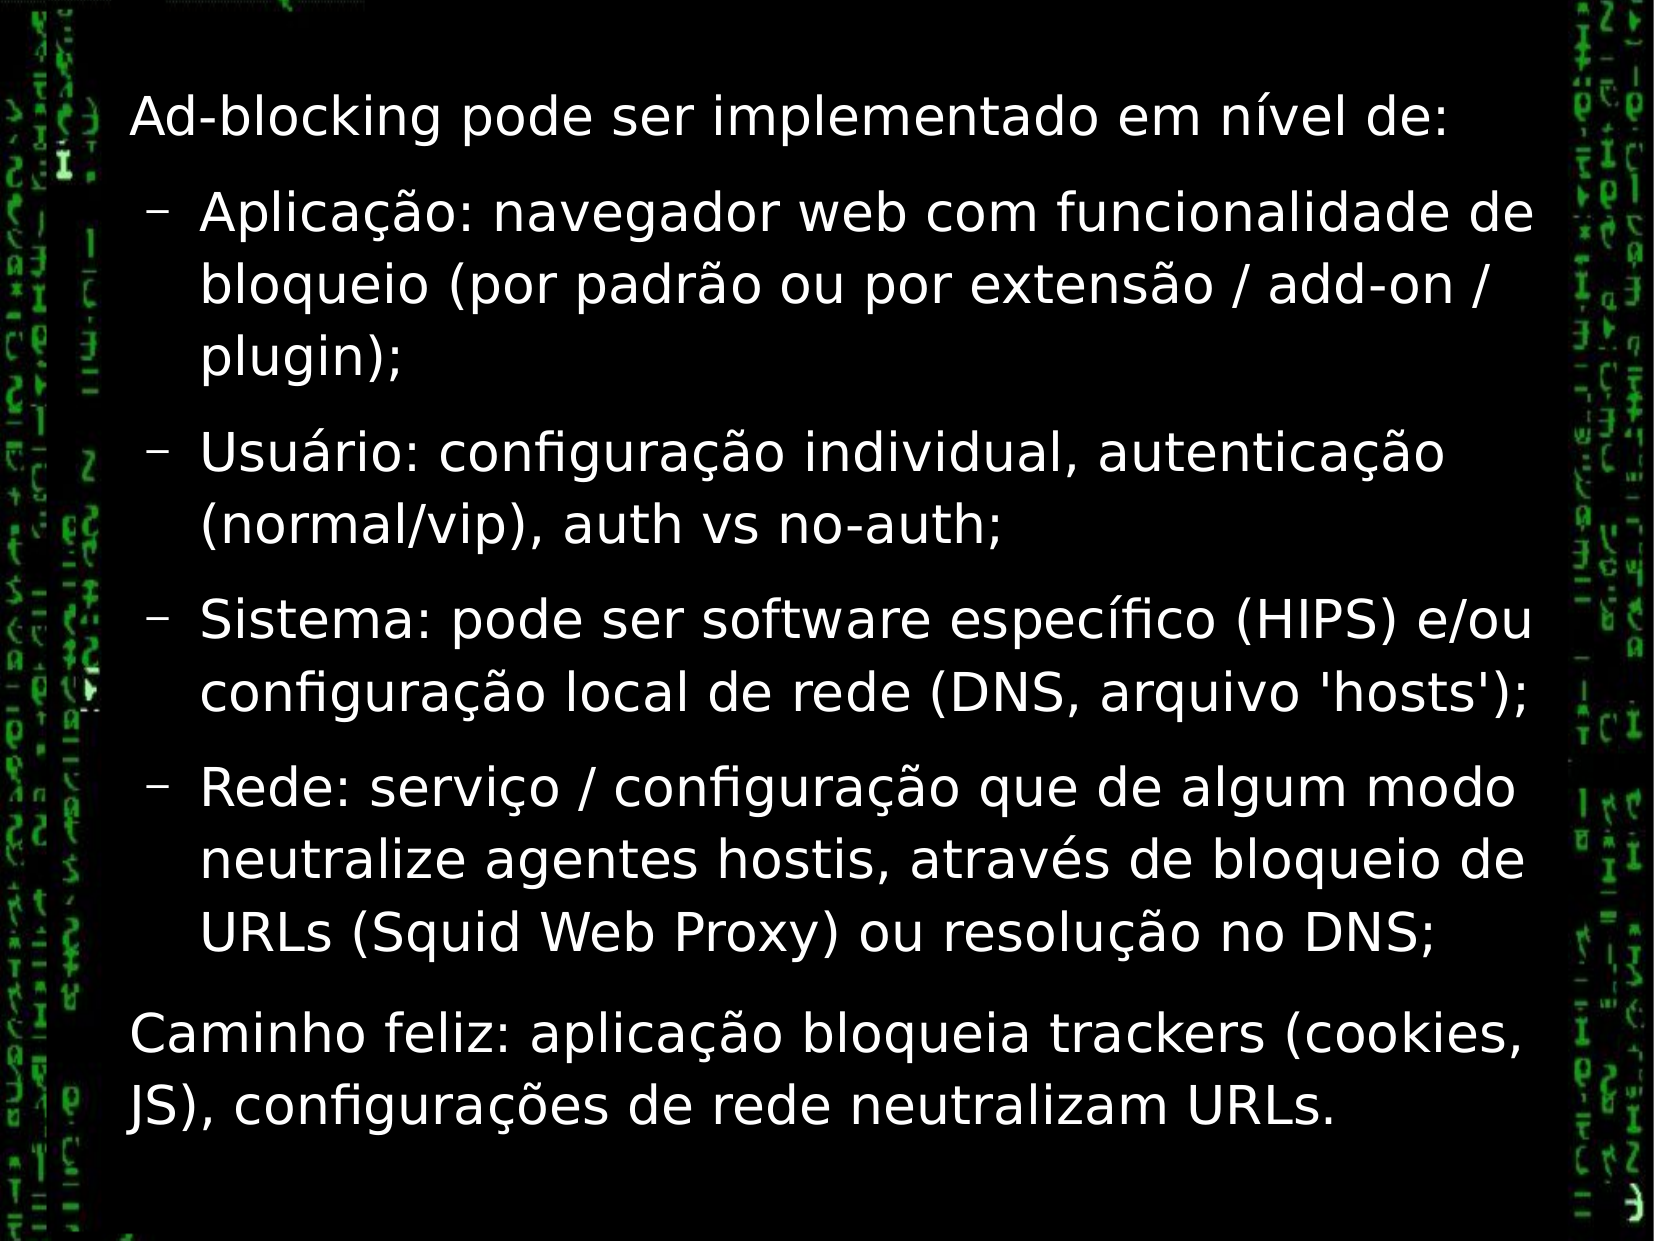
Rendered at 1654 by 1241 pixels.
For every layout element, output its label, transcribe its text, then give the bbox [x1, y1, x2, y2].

picture [0, 0, 1654, 1241]
list Ad-blocking pode ser implementado em nível de: Aplicação: navegador web com funcionalidade de bloqueio (por padrão ou por extensão / add-on / plugin); Usuário: configuração individual, autenticação (normal/vip), auth vs no-auth; Sistema: pode ser software específico (HIPS) e/ou configuração local de rede (DNS, arquivo 'hosts'); Rede: serviço / configuração que de algum modo neutralize agentes hostis, através de bloqueio de URLs (Squid Web Proxy) ou resolução no DNS; Caminho feliz: aplicação bloqueia trackers (cookies, JS), configurações de rede neutralizam URLs. [59, 76, 1546, 1150]
